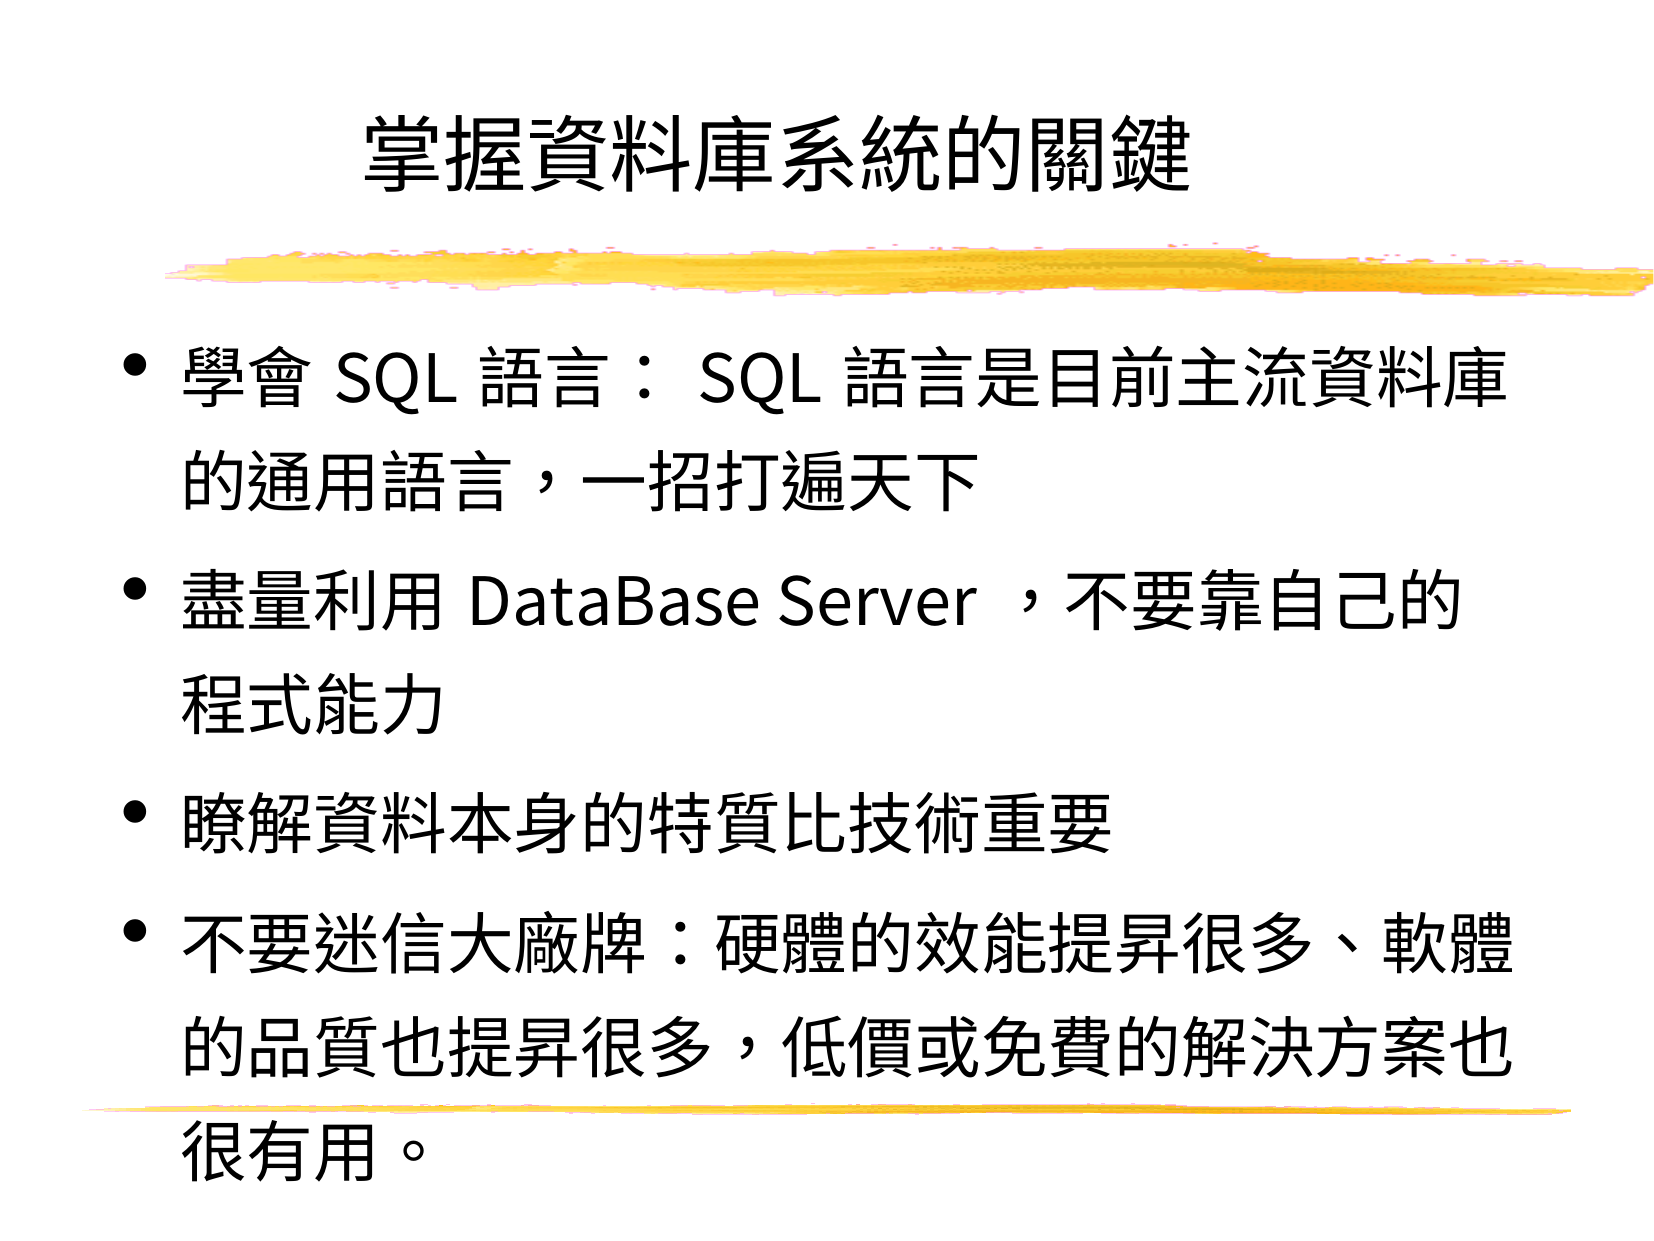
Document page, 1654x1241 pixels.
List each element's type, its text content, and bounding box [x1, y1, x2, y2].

picture [165, 237, 1654, 308]
list 學會SQL語言：SQL語言是目前主流資料庫的通用語言，一招打遍天下 盡量利用DataBase Server，不要靠自己的程式能力 瞭解資料本身的特質比技術重要 不要迷信大廠牌：硬體的效能提昇很多、軟體的品質也提昇很多，低價或免費的解決方案也很有用。 [124, 316, 1530, 1062]
picture [82, 1102, 1571, 1117]
title 掌握資料庫系統的關鍵 [73, 39, 1479, 249]
